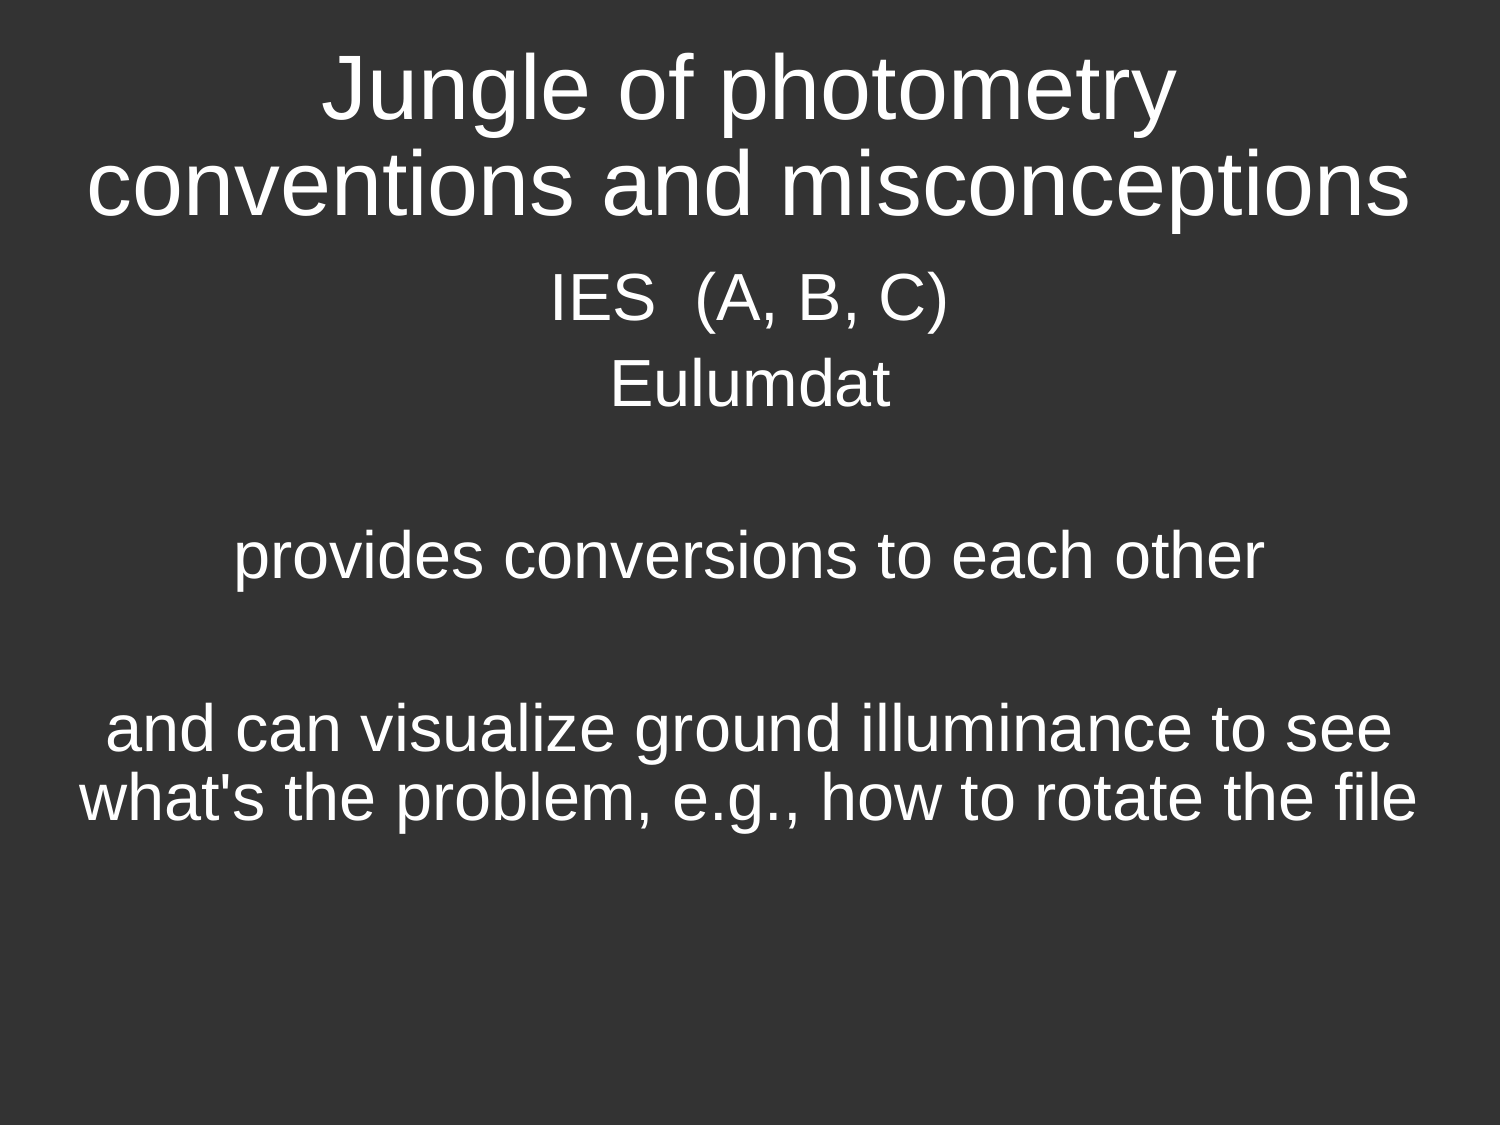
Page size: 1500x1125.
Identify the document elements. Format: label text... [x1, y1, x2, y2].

subtitle IES (A, B, C) Eulumdat provides conversions to each other and can visualize ground illuminance to see what's the problem, e.g., how to rotate the file [75, 256, 1425, 999]
title Jungle of photometry conventions and misconceptions [75, 21, 1425, 256]
